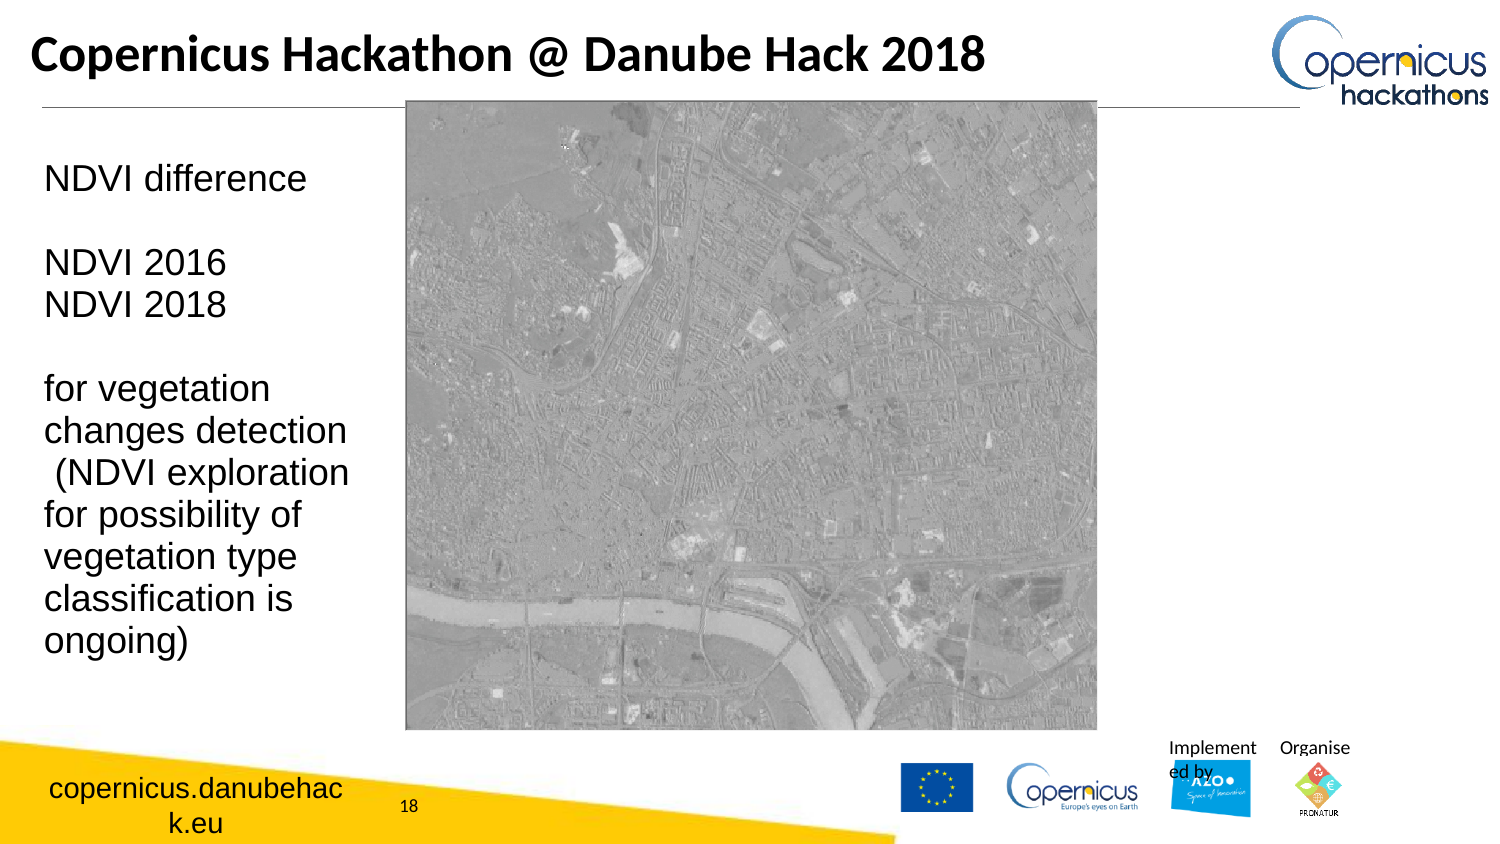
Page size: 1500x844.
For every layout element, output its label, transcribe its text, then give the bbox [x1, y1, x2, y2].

footer copernicus.danubehack.eu [28, 782, 365, 827]
slide_number <number> [384, 782, 722, 827]
picture [0, 100, 1252, 844]
picture [1280, 756, 1356, 821]
text_box NDVI difference NDVI 2016 NDVI 2018 for vegetation changes detection (NDVI exploration for possibility of vegetation type classification is ongoing) [29, 150, 406, 670]
title Copernicus Hackathon @ Danube Hack 2018 [15, 23, 1288, 86]
picture [1272, 15, 1489, 105]
